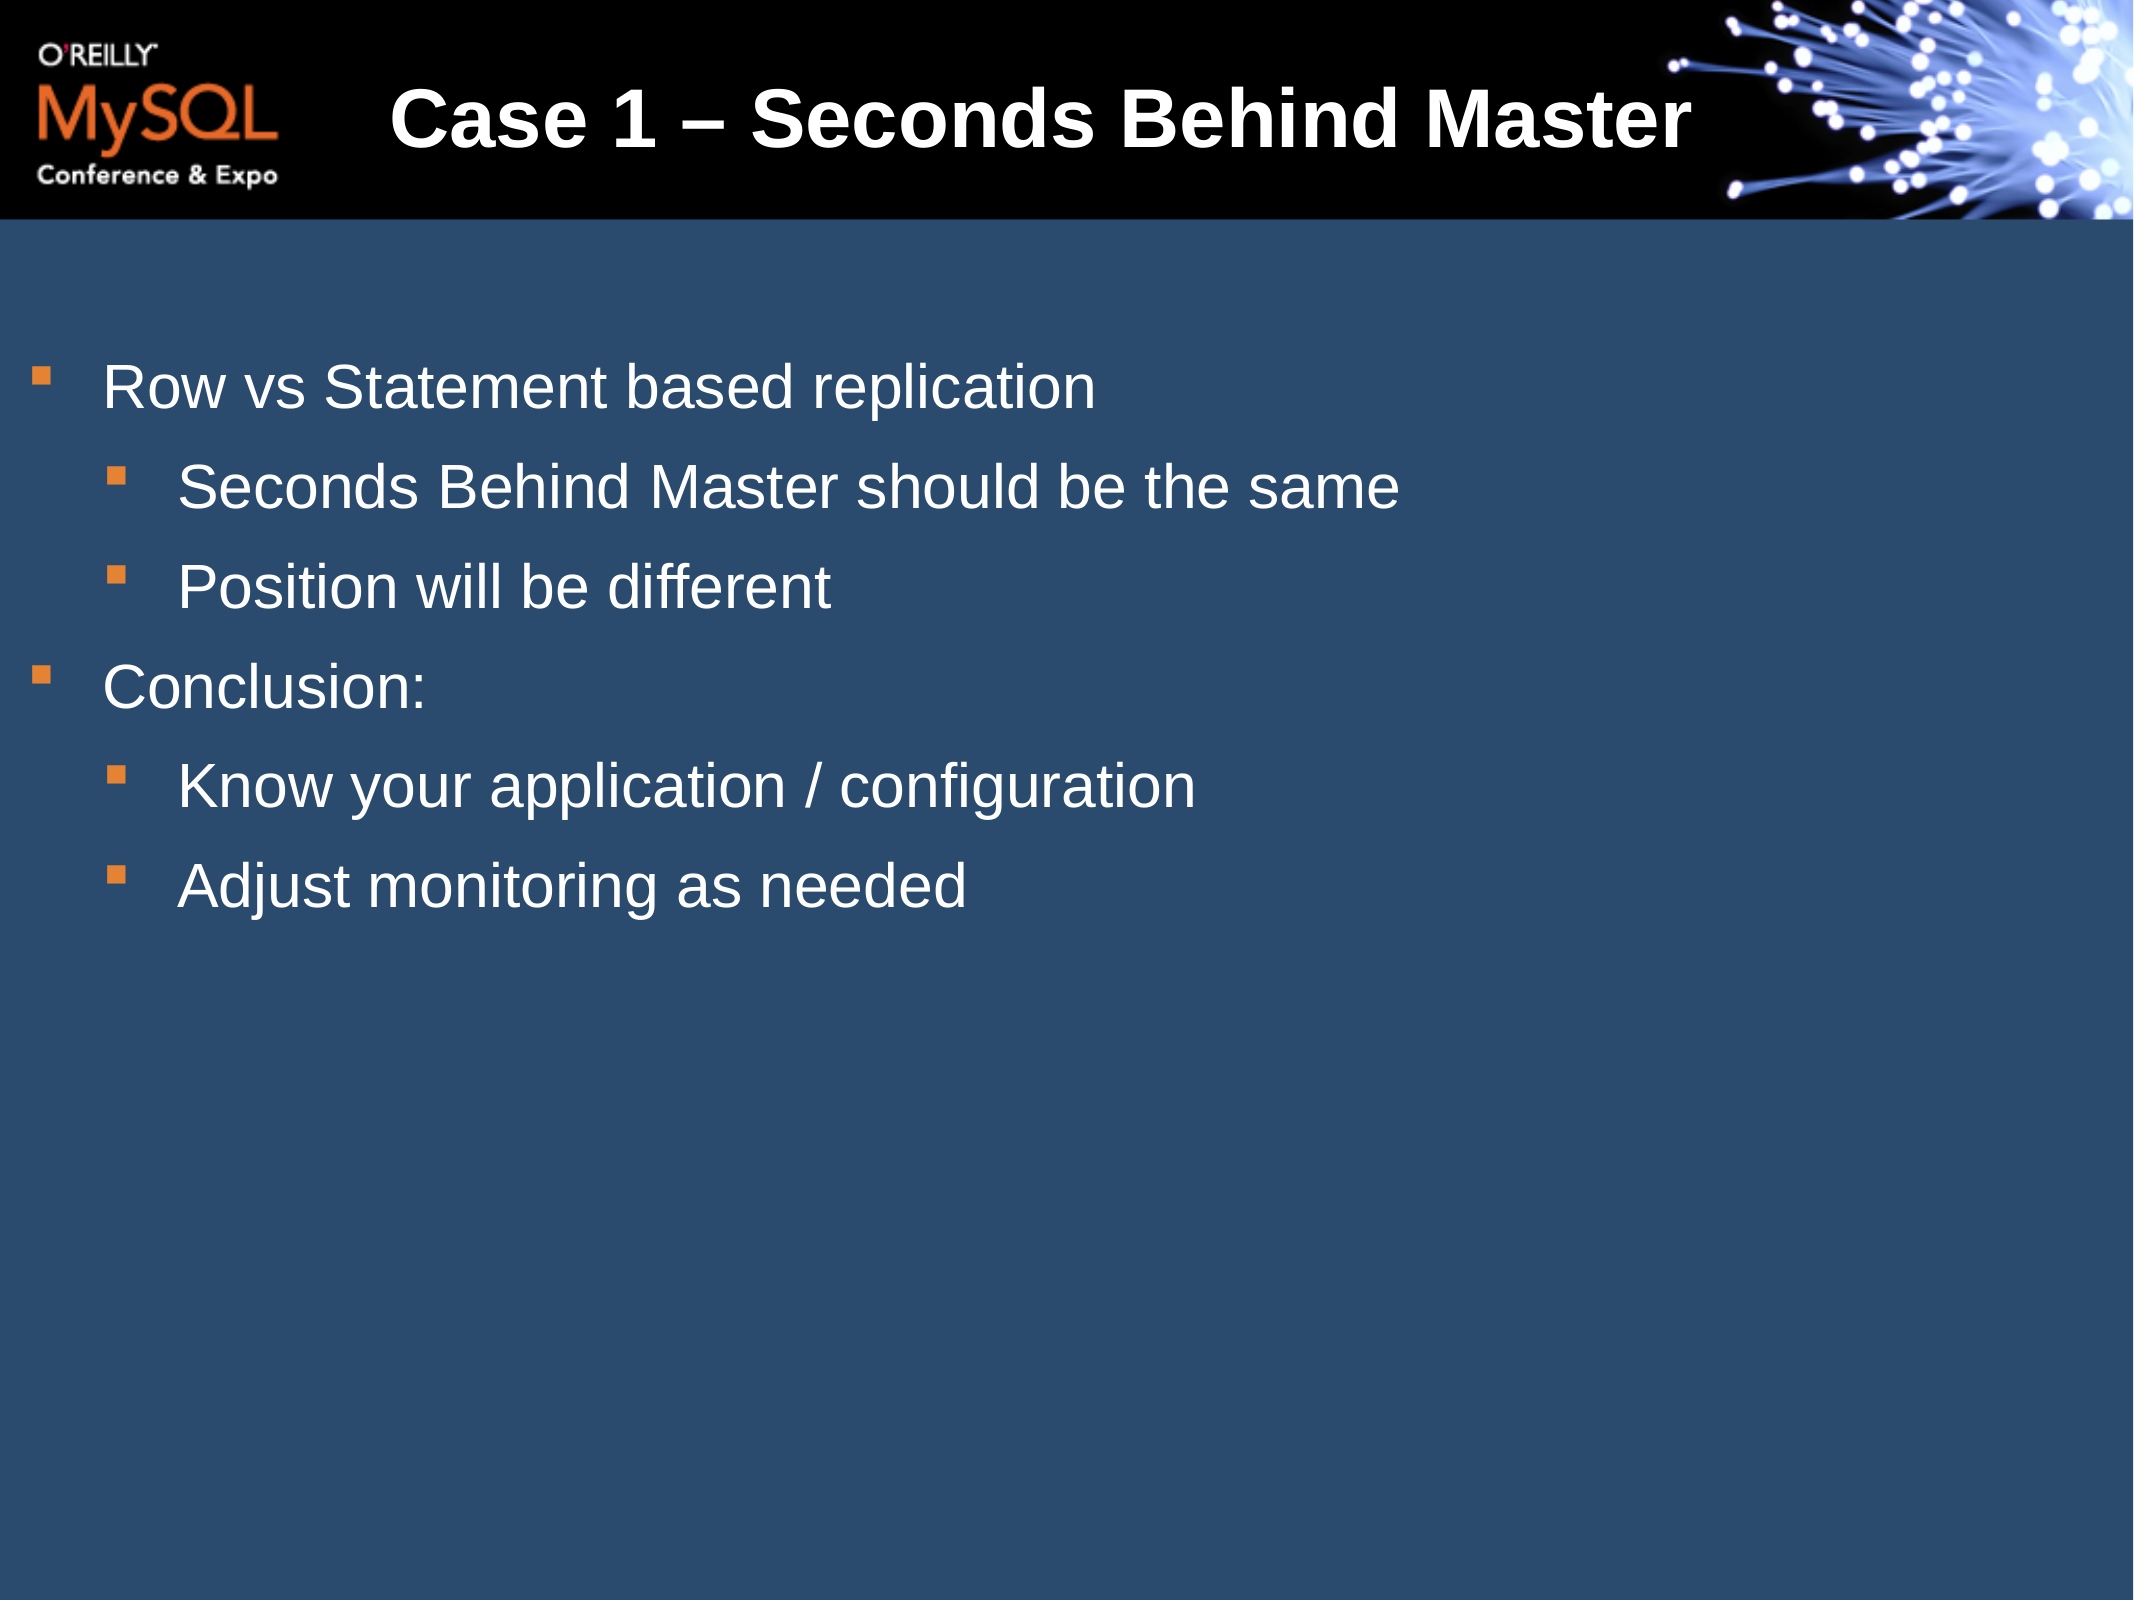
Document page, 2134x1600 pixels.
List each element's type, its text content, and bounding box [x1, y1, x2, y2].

picture [0, 0, 2134, 1600]
list Row vs Statement based replication Seconds Behind Master should be the same Position will be different Conclusion: Know your application / configuration Adjust monitoring as needed [0, 337, 2100, 1333]
title Case 1 – Seconds Behind Master [381, 36, 2103, 193]
